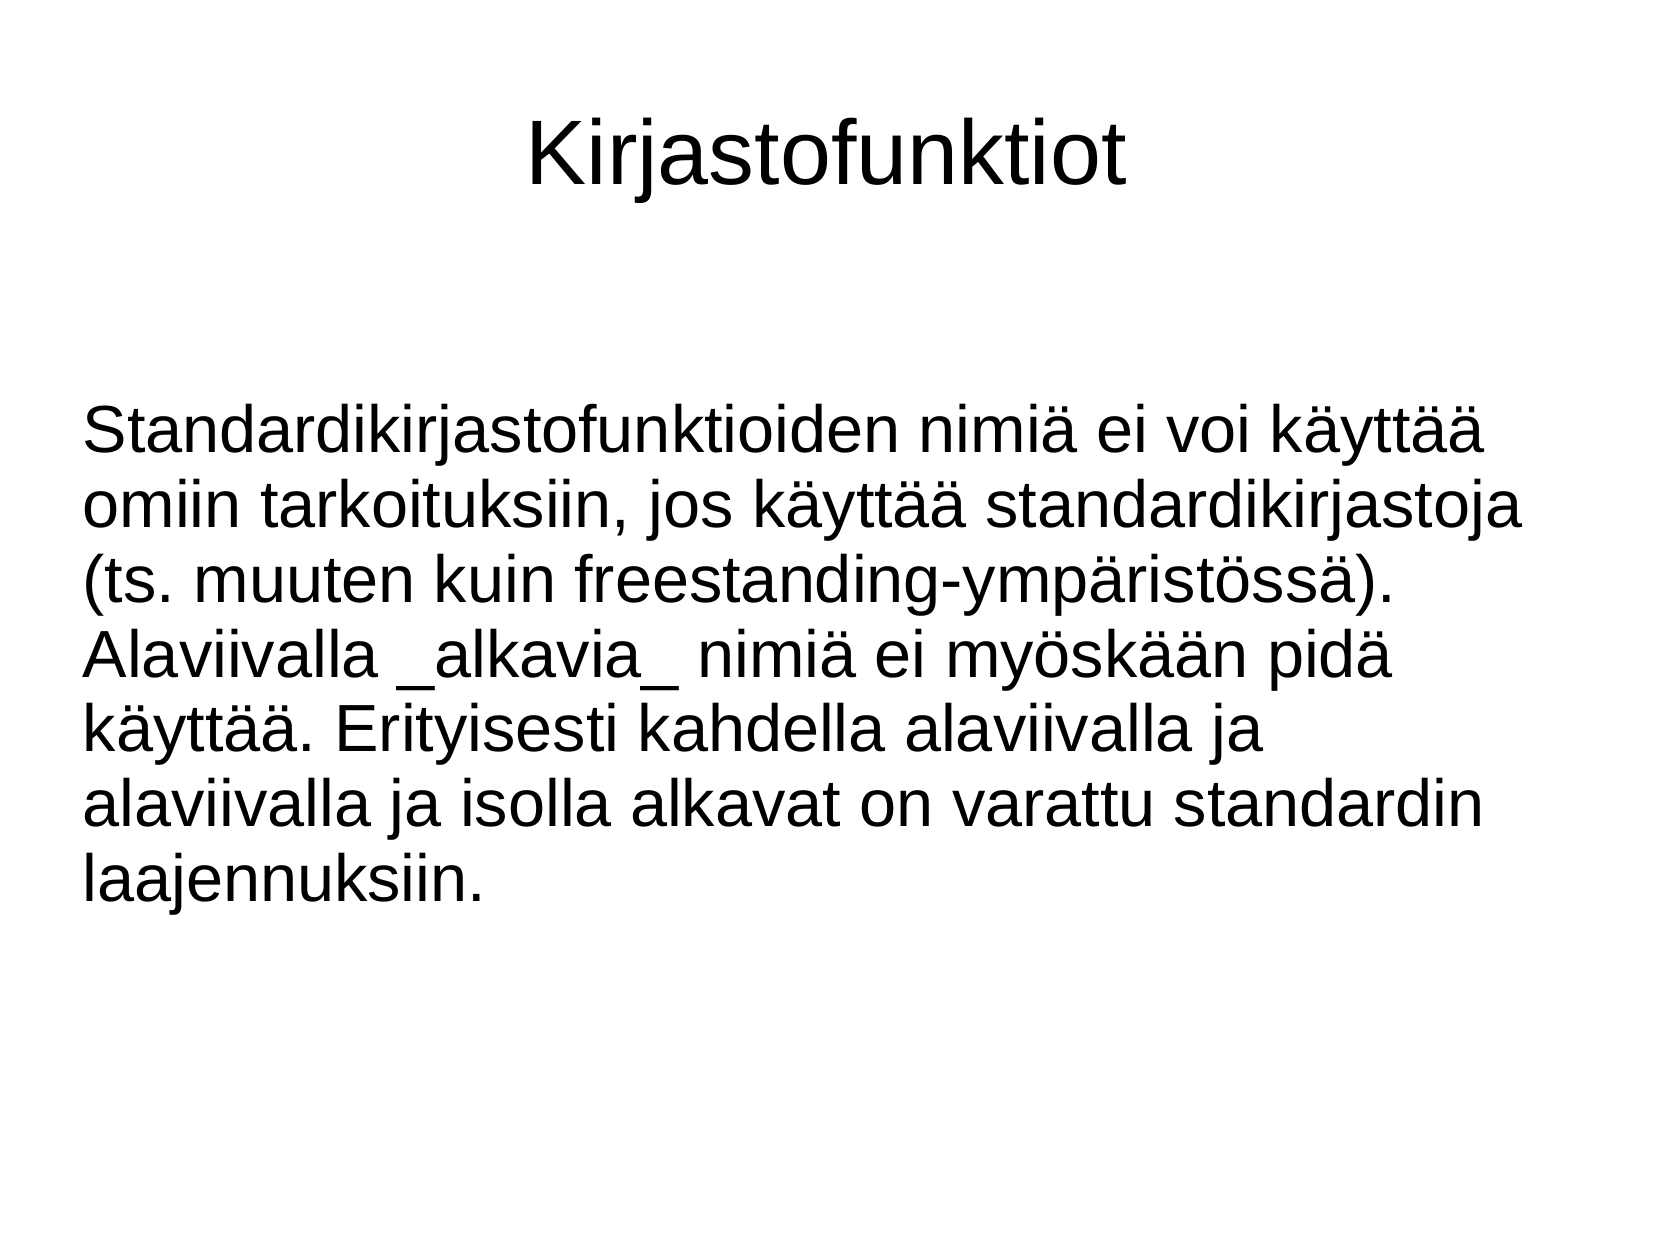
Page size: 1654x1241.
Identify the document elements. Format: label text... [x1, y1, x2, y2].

subtitle Standardikirjastofunktioiden nimiä ei voi käyttää omiin tarkoituksiin, jos käyttää standardikirjastoja (ts. muuten kuin freestanding-ympäristössä). Alaviivalla _alkavia_ nimiä ei myöskään pidä käyttää. Erityisesti kahdella alaviivalla ja alaviivalla ja isolla alkavat on varattu standardin laajennuksiin. [82, 297, 1571, 1102]
title Kirjastofunktiot [82, 56, 1571, 250]
